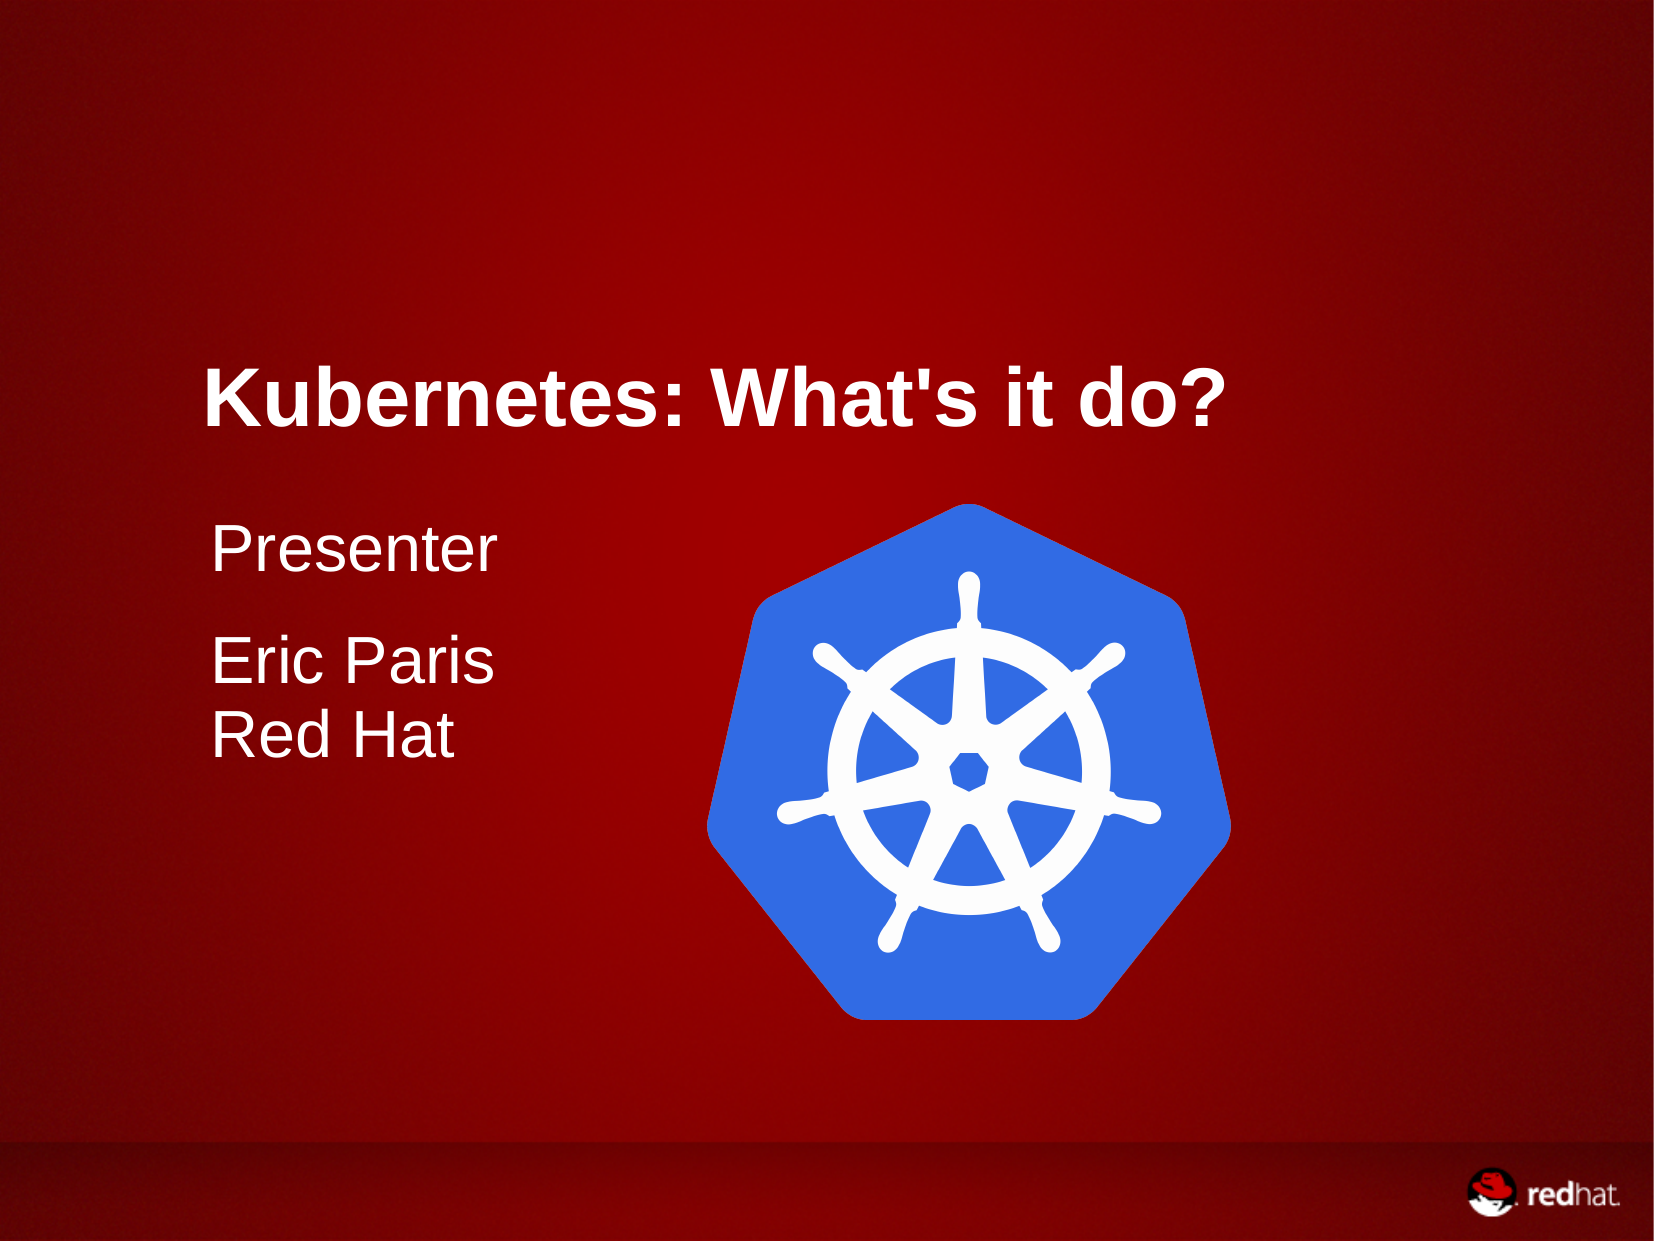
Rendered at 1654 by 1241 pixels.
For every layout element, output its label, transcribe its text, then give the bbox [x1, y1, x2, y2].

text_box Kubernetes: What's it do? [187, 297, 1426, 518]
picture [0, 0, 1654, 1241]
text_box Presenter Eric Paris Red Hat [195, 465, 700, 817]
